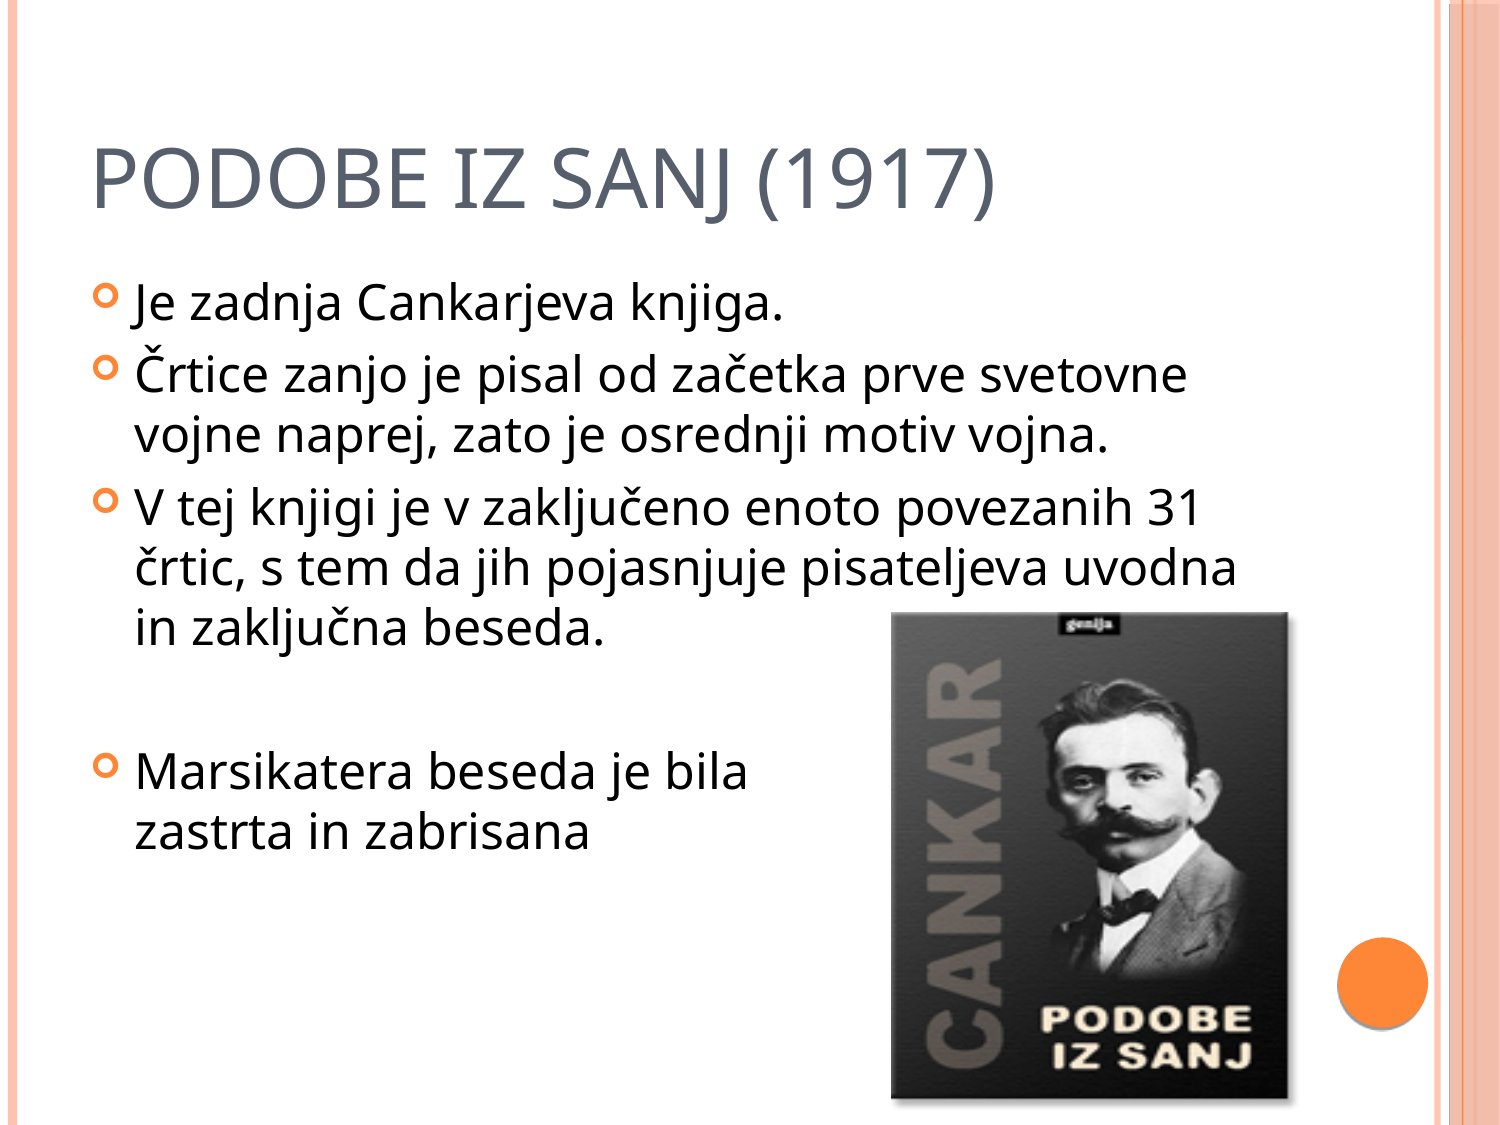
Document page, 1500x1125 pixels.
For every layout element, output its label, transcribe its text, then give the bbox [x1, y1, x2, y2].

title Podobe iz sanj (1917) [75, 45, 1300, 233]
list Je zadnja Cankarjeva knjiga. Črtice zanjo je pisal od začetka prve svetovne vojne naprej, zato je osrednji motiv vojna. V tej knjigi je v zaključeno enoto povezanih 31 črtic, s tem da jih pojasnjuje pisateljeva uvodna in zaključna beseda. Marsikatera beseda je bila zastrta in zabrisana [75, 262, 1300, 1062]
picture [891, 612, 1317, 1125]
